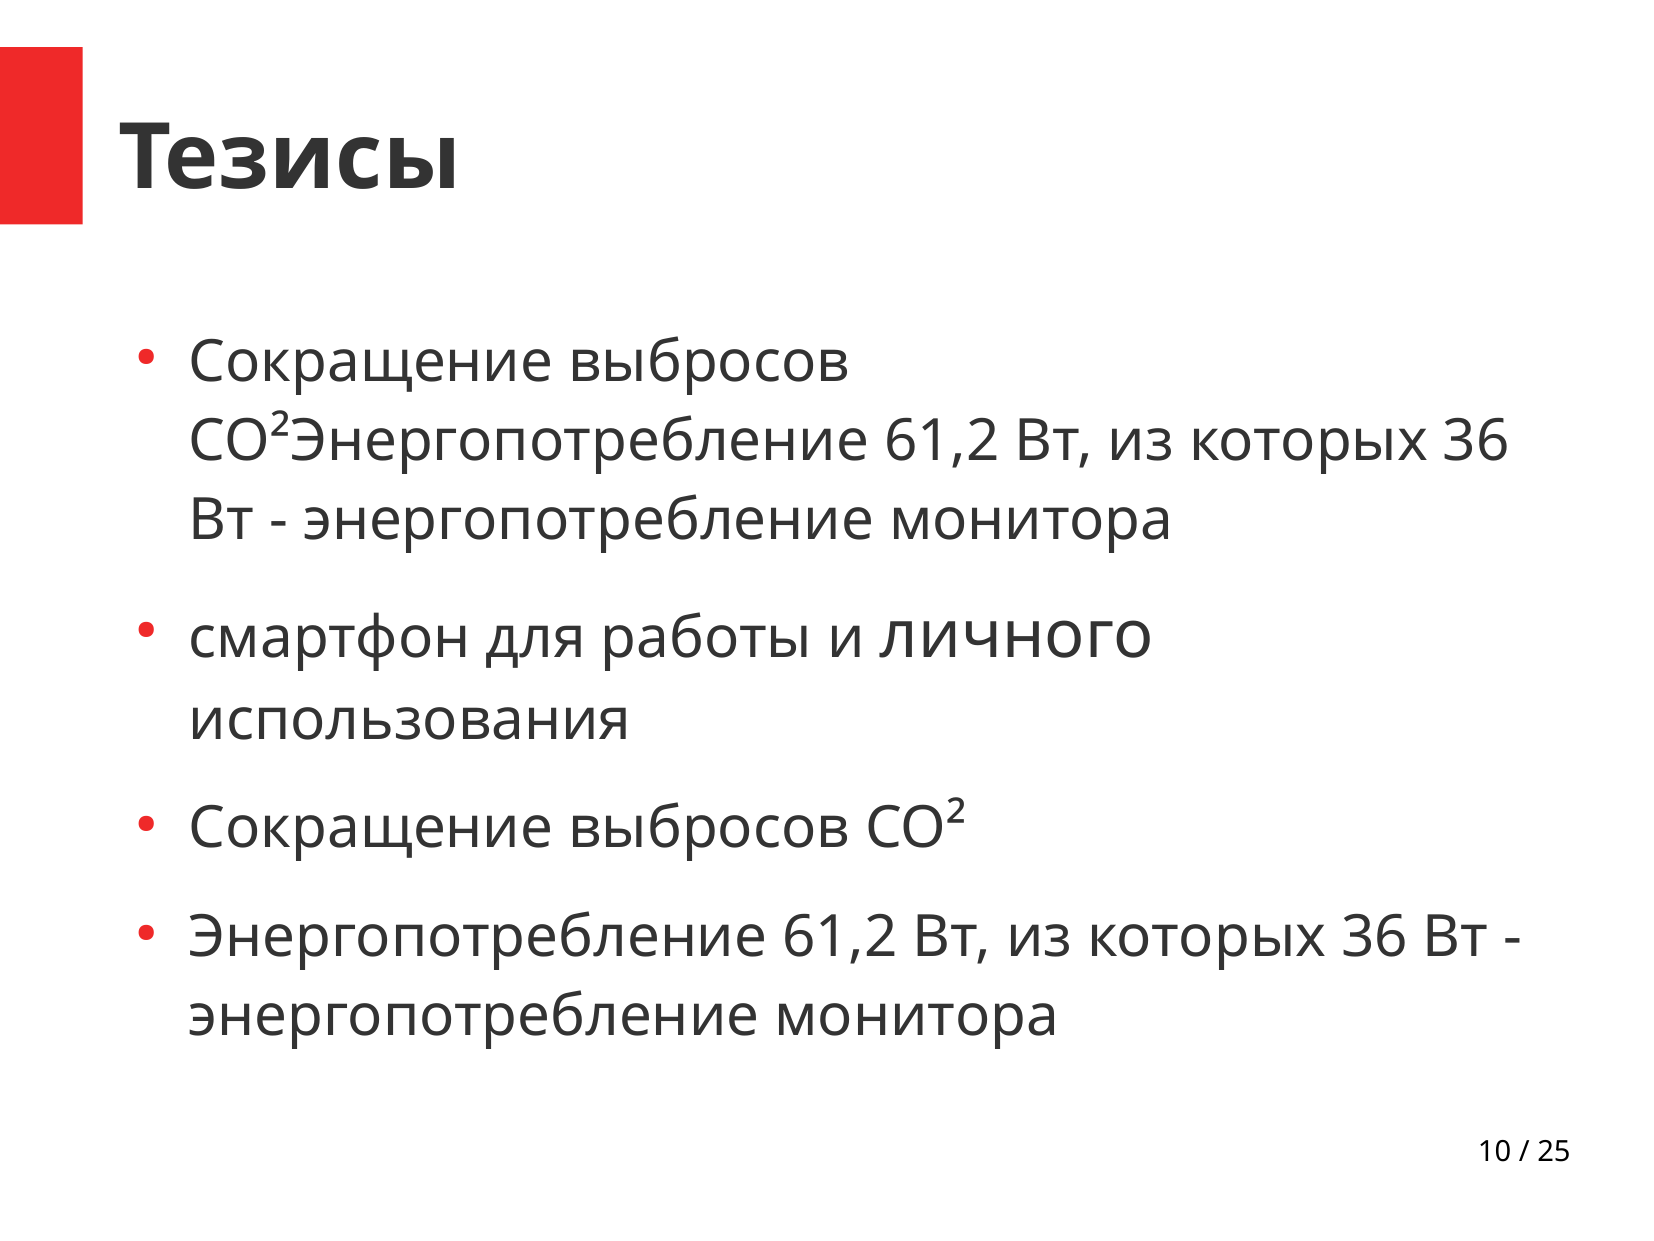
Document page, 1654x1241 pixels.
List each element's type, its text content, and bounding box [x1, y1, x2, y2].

list Сокращение выбросов CO²Энергопотребление 61,2 Вт, из которых 36 Вт - энергопотребление монитора смартфон для работы и личного использования Сокращение выбросов CO² Энергопотребление 61,2 Вт, из которых 36 Вт - энергопотребление монитора [118, 318, 1536, 1039]
title Тезисы [118, 49, 1571, 257]
